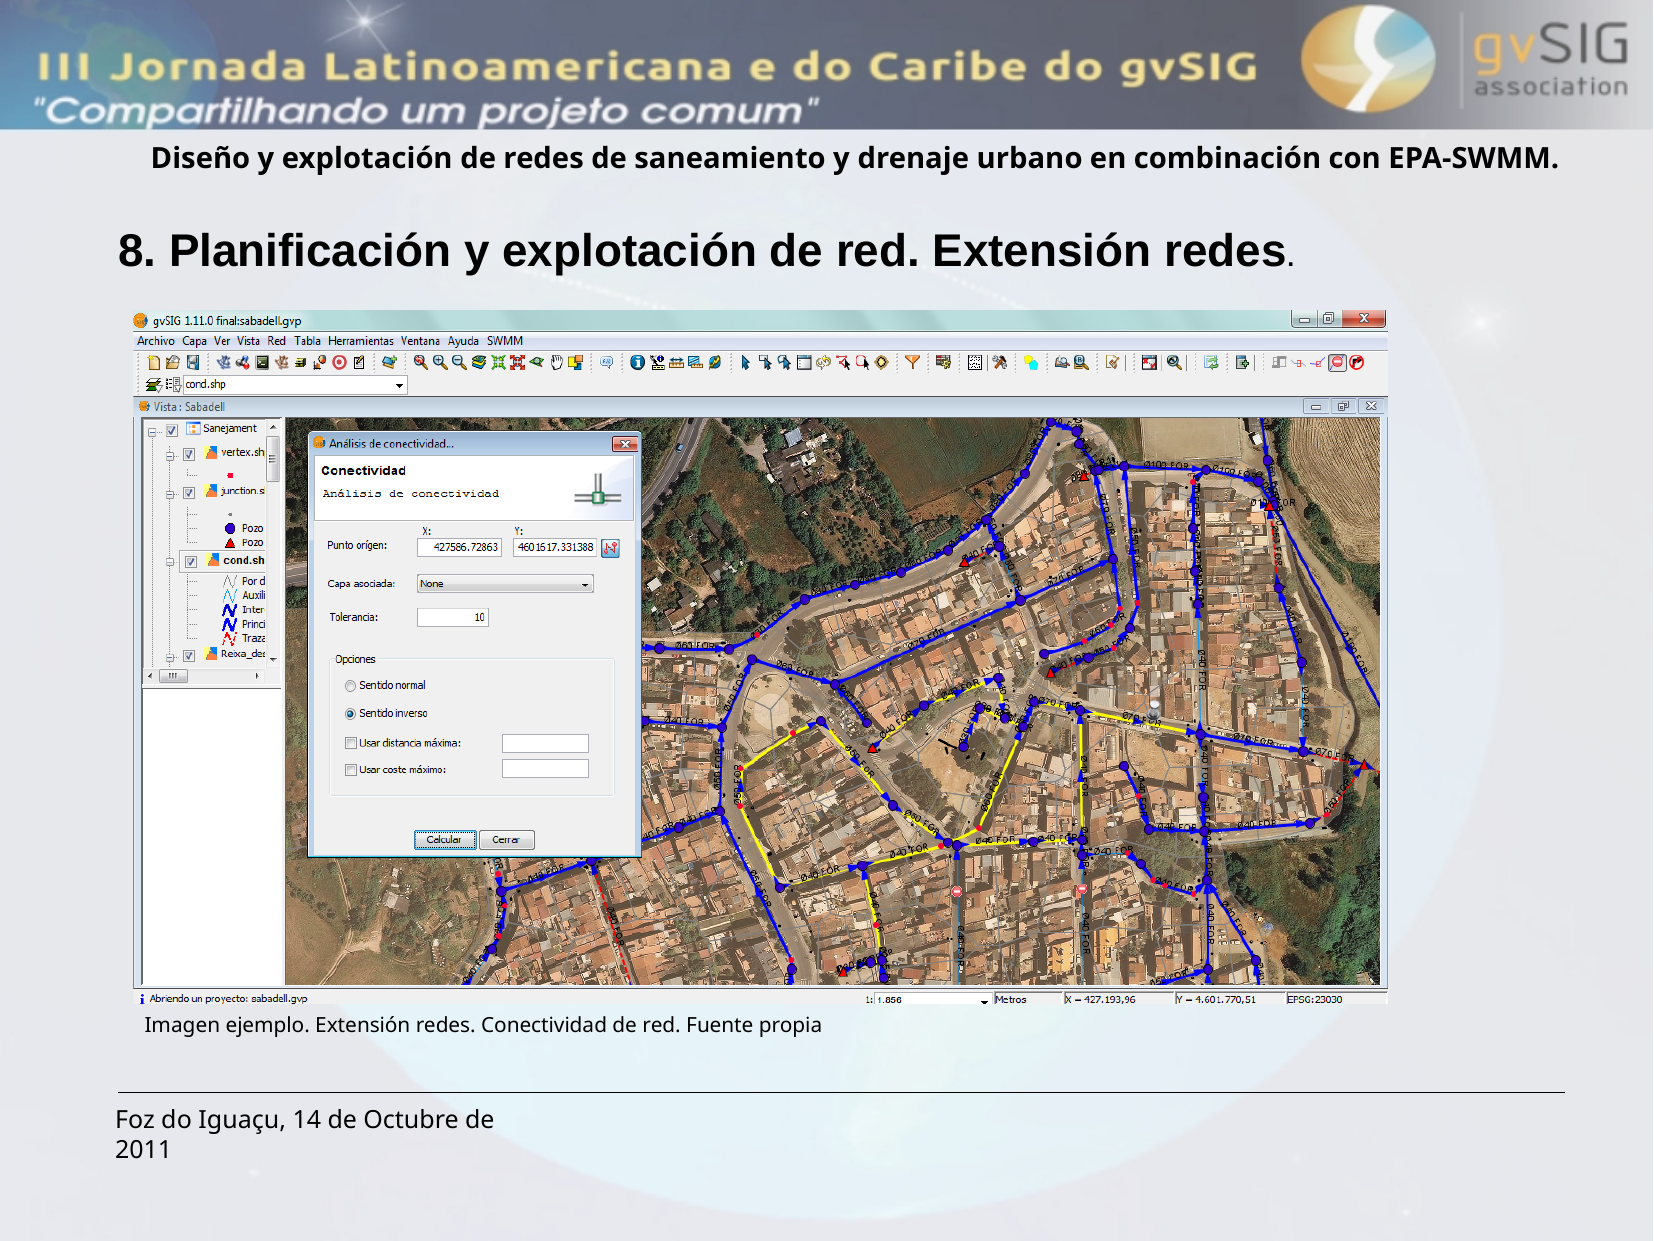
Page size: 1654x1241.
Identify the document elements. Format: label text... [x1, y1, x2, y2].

title Foz do Iguaçu, 14 de Octubre de 2011 [100, 1095, 562, 1142]
text_box 8. Planificación y explotación de red. Extensión redes. [118, 224, 1477, 277]
title Imagen ejemplo. Extensión redes. Conectividad de red. Fuente propia [129, 1003, 1040, 1045]
title Diseño y explotación de redes de saneamiento y drenaje urbano en combinación con EPA-SWMM. [76, 131, 1583, 182]
picture [0, 0, 1653, 1241]
